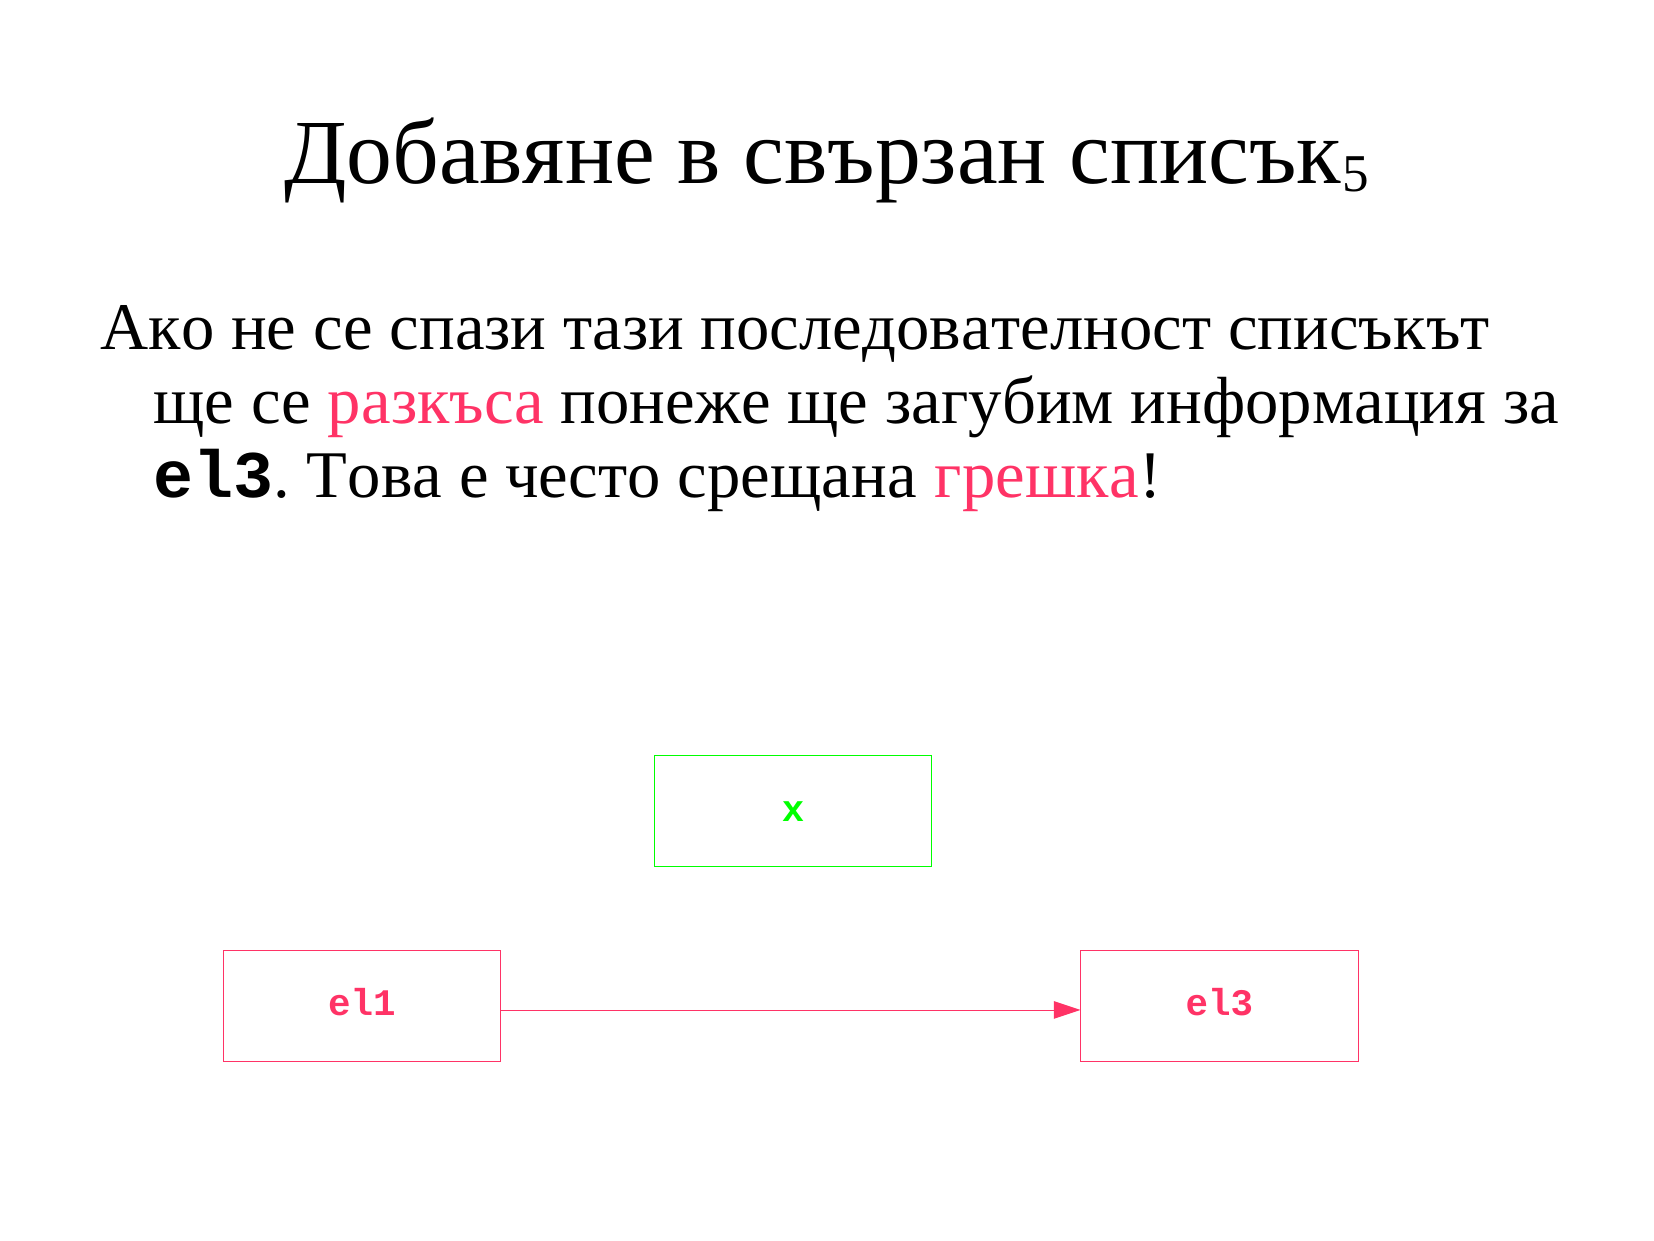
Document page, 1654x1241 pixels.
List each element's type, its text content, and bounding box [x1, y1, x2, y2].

title Добавяне в свързан списък5 [82, 49, 1571, 257]
text_box x [654, 755, 932, 867]
list Ако не се спази тази последователност списъкът ще се разкъса понеже ще загубим информация за el3. Това е често срещана грешка! [82, 290, 1571, 1109]
